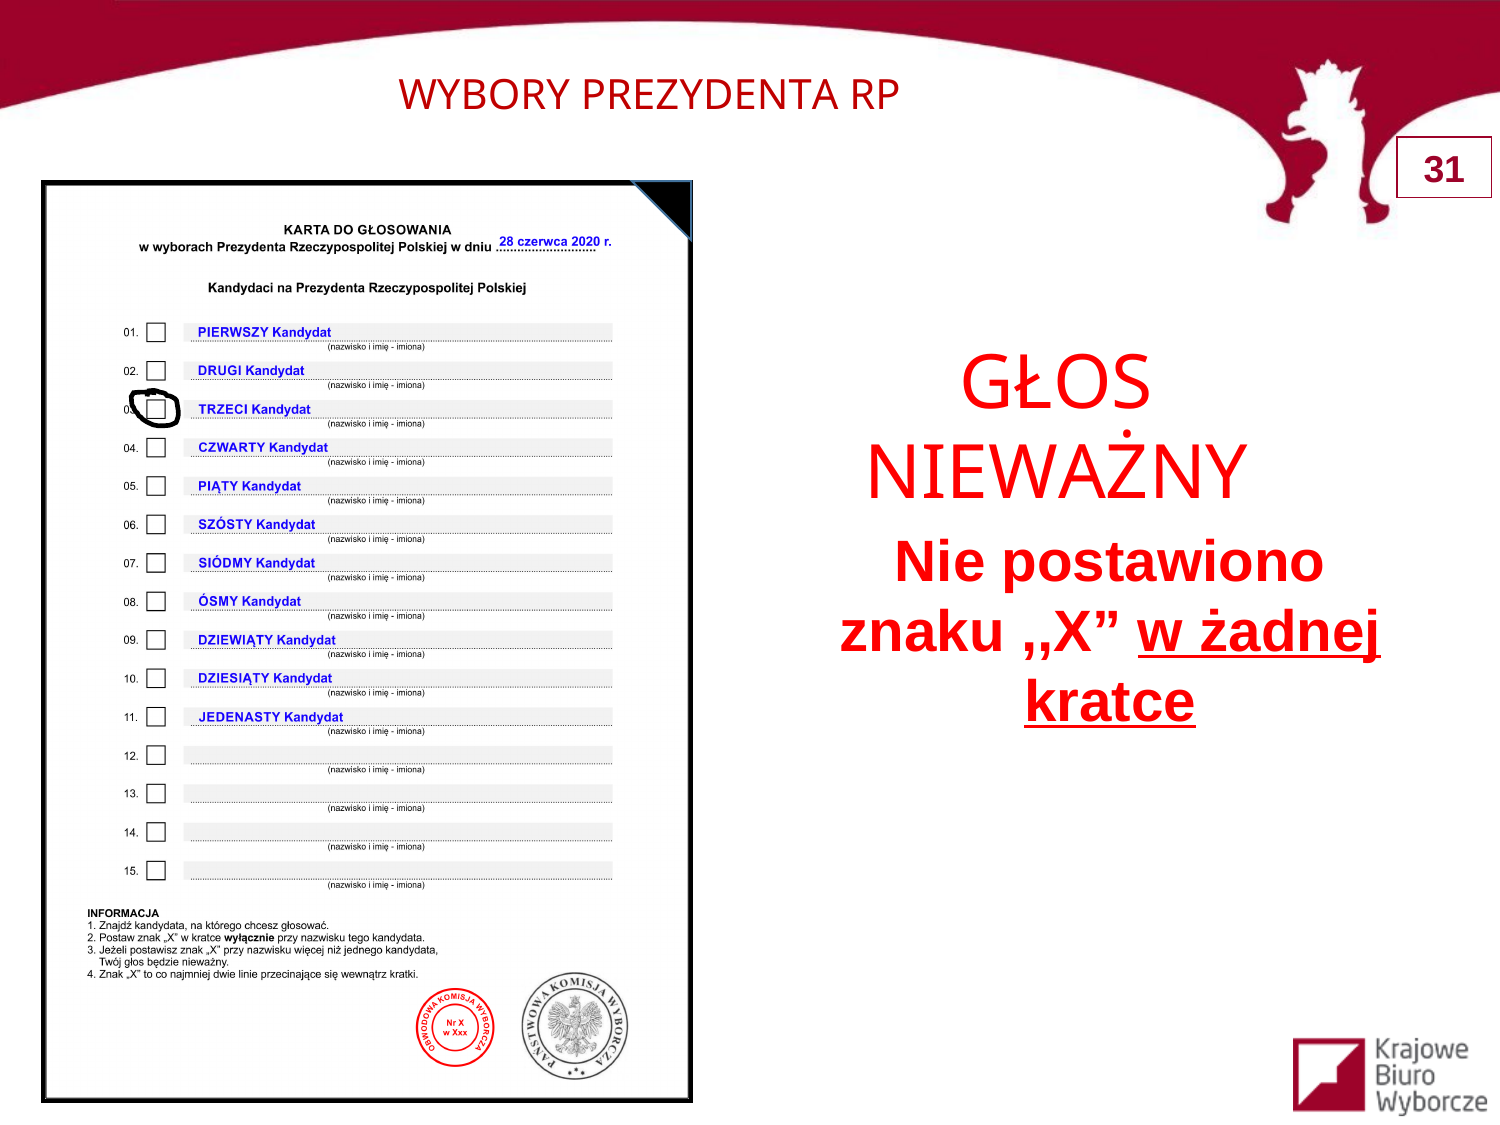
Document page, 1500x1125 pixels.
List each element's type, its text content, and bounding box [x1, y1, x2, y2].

picture [45, 184, 689, 1099]
picture [0, 0, 1500, 262]
text_box GŁOS NIEWAŻNY [755, 326, 1358, 515]
text_box Nie postawiono znaku ,,X” w żadnej kratce [738, 515, 1483, 741]
text_box WYBORY PREZYDENTA RP [147, 59, 1152, 126]
picture [1293, 1035, 1489, 1118]
text_box [631, 181, 692, 241]
